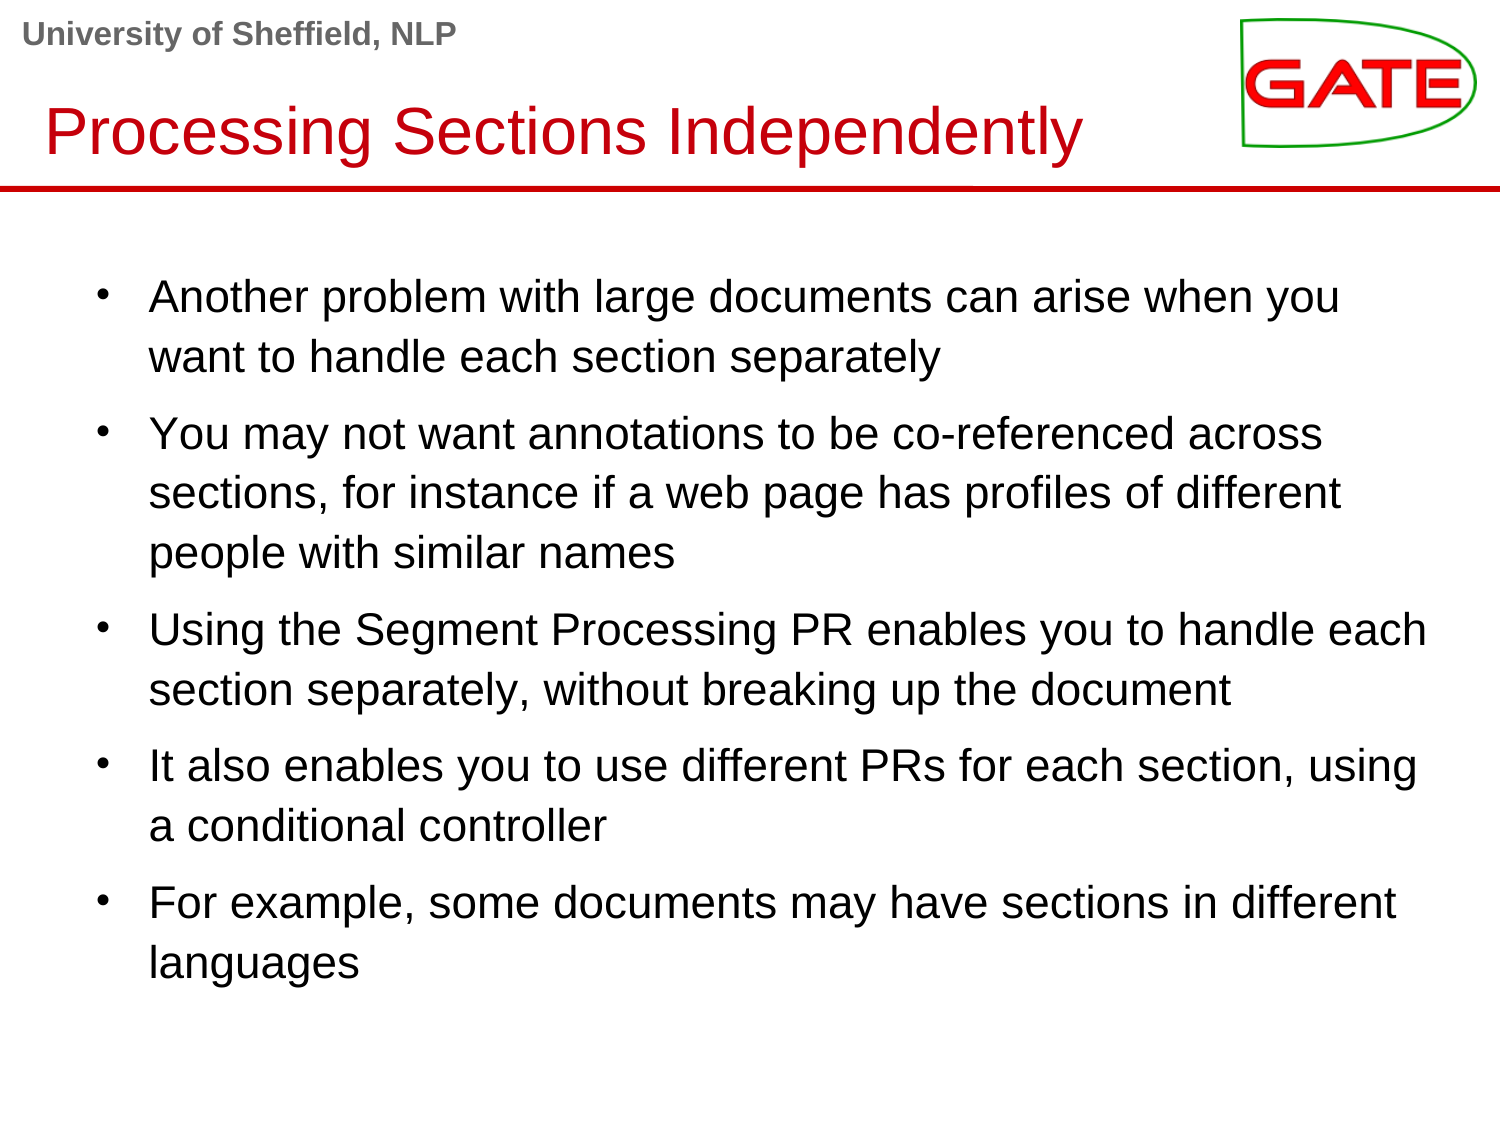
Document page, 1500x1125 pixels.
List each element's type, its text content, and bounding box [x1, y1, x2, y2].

title Processing Sections Independently [29, 29, 1372, 226]
list Another problem with large documents can arise when you want to handle each section separately You may not want annotations to be co-referenced across sections, for instance if a web page has profiles of different people with similar names Using the Segment Processing PR enables you to handle each section separately, without breaking up the document It also enables you to use different PRs for each section, using a conditional controller For example, some documents may have sections in different languages [29, 254, 1447, 1093]
picture [1240, 18, 1477, 148]
